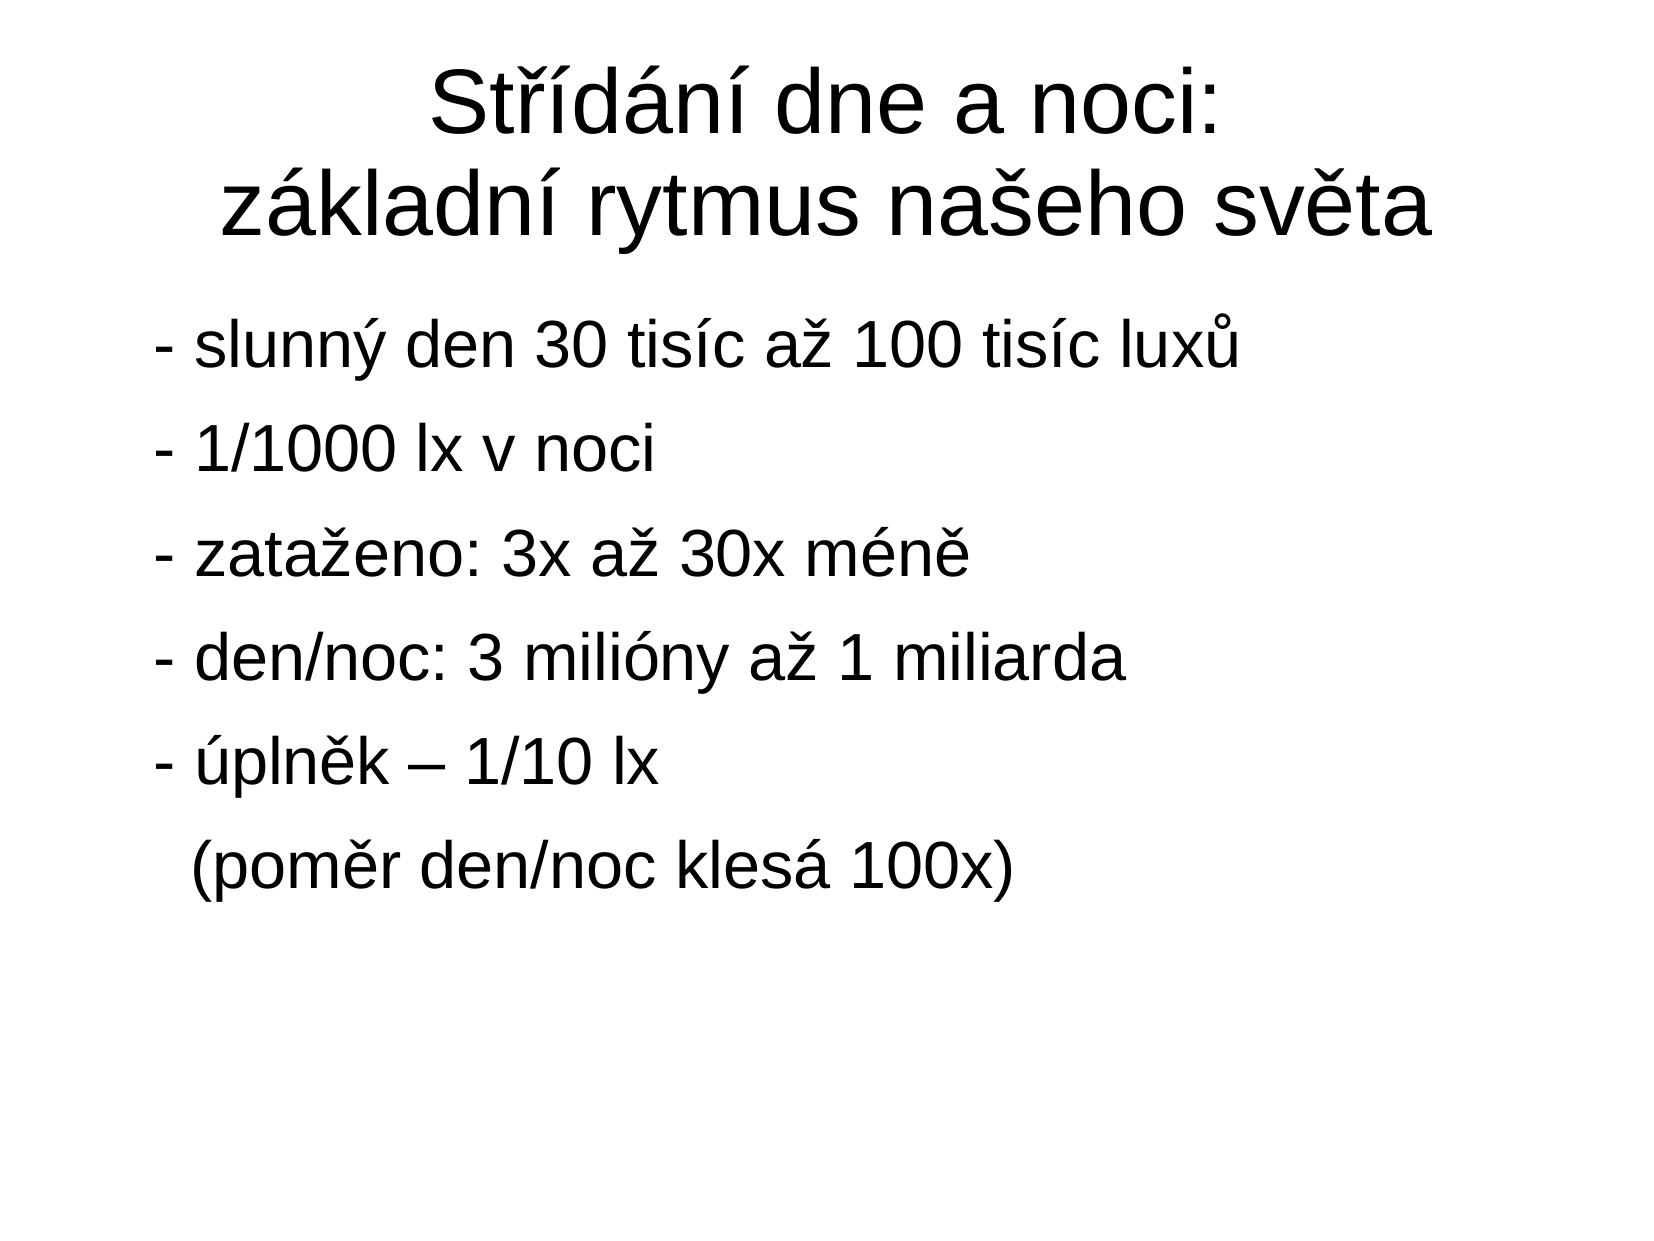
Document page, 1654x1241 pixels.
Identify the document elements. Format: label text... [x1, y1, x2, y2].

list - slunný den 30 tisíc až 100 tisíc luxů - 1/1000 lx v noci - zataženo: 3x až 30x méně - den/noc: 3 milióny až 1 miliarda - úplněk – 1/10 lx (poměr den/noc klesá 100x) [82, 307, 1571, 1126]
title Střídání dne a noci: základní rytmus našeho světa [82, 23, 1571, 283]
